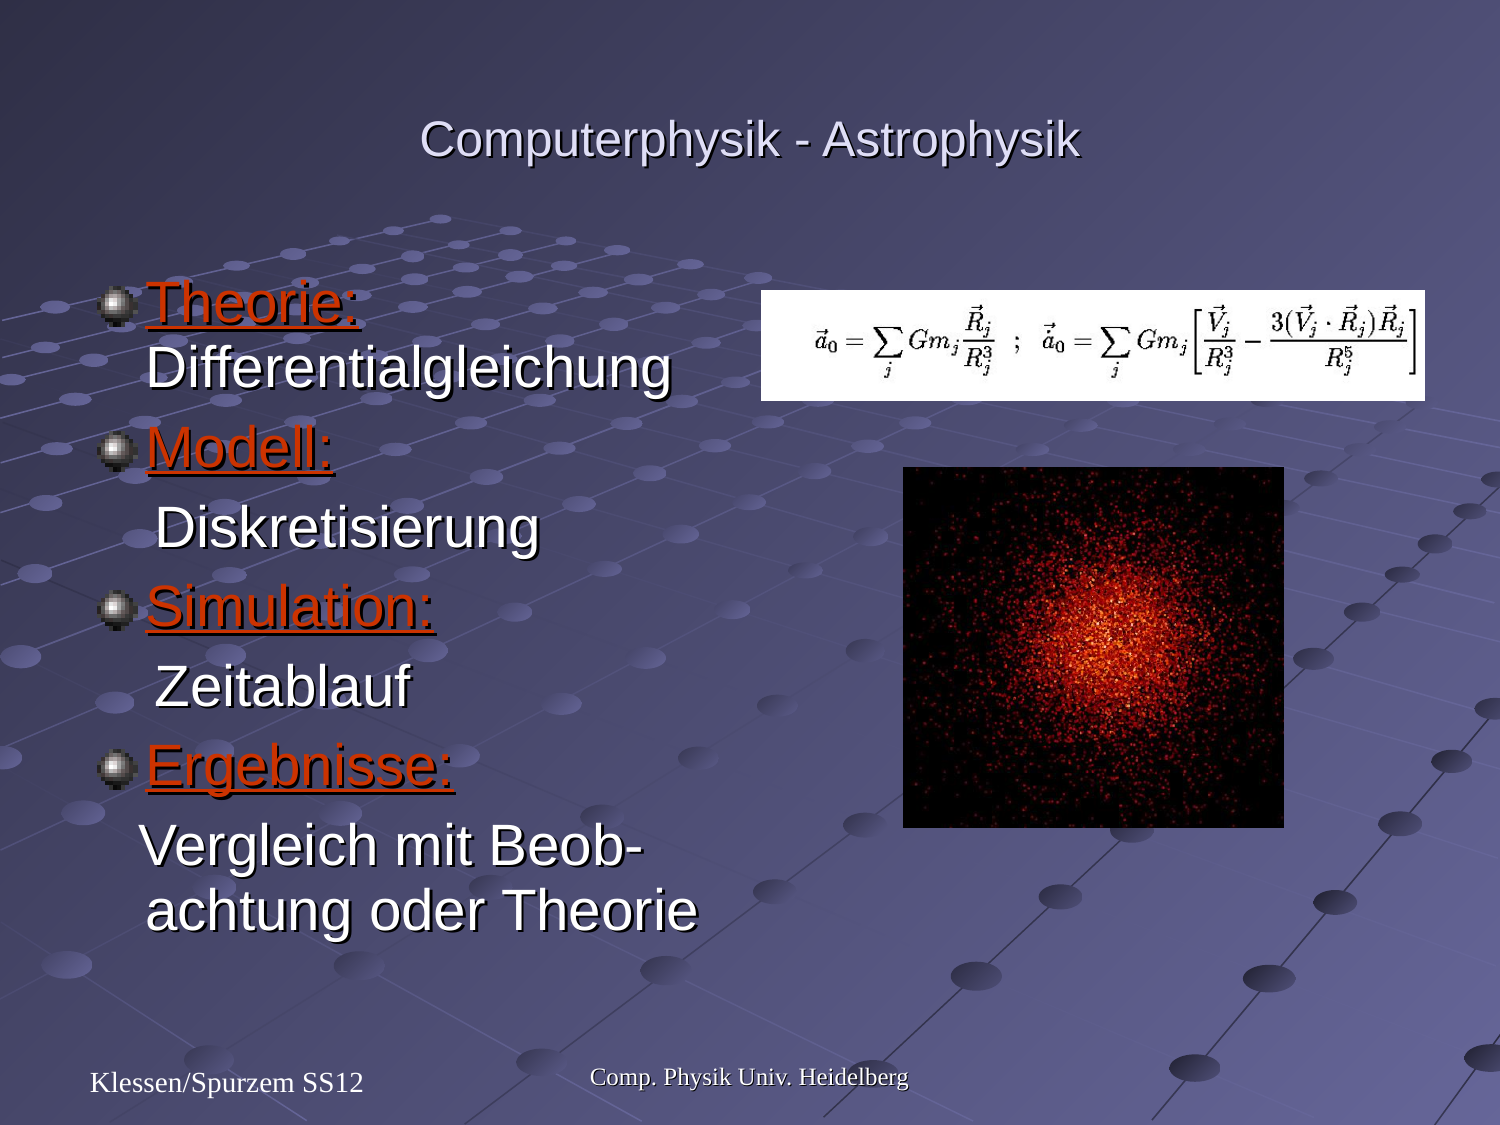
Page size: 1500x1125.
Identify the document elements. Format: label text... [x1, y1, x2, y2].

list Theorie: Differentialgleichung Modell: Diskretisierung Simulation: Zeitablauf Ergebnisse: Vergleich mit Beob-achtung oder Theorie [75, 262, 738, 1007]
picture [903, 467, 1284, 828]
picture [761, 290, 1425, 402]
title Computerphysik - Astrophysik [75, 45, 1426, 233]
